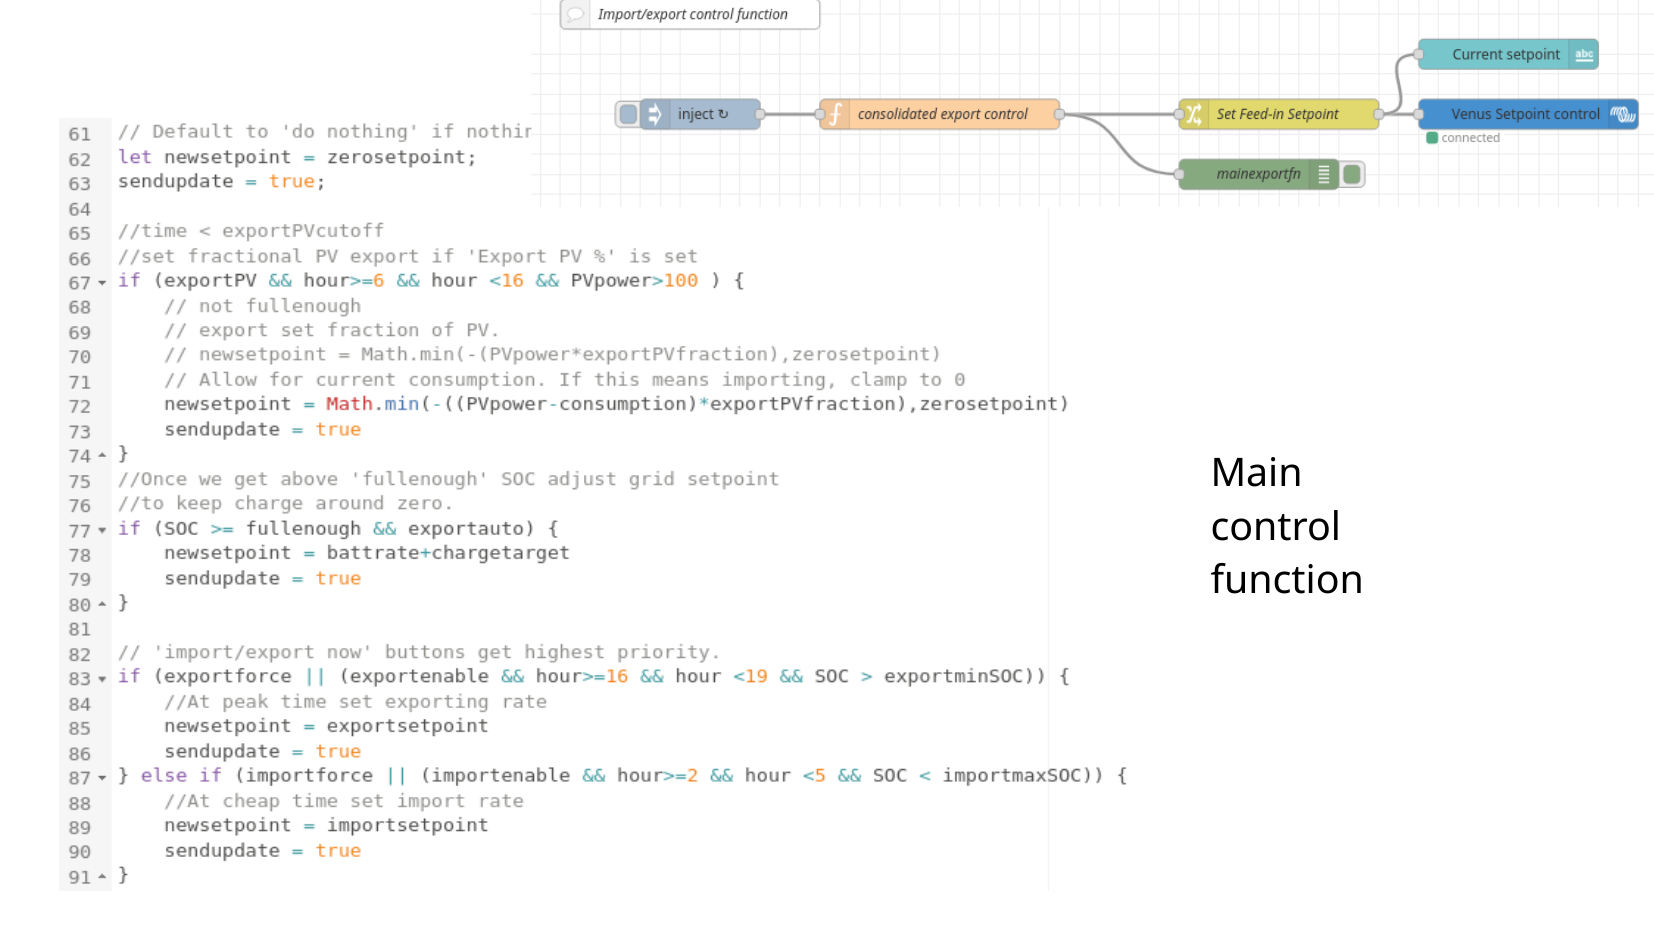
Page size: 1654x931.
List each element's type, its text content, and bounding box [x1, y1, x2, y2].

picture [59, 0, 1654, 891]
title Main control function [1210, 442, 1654, 606]
